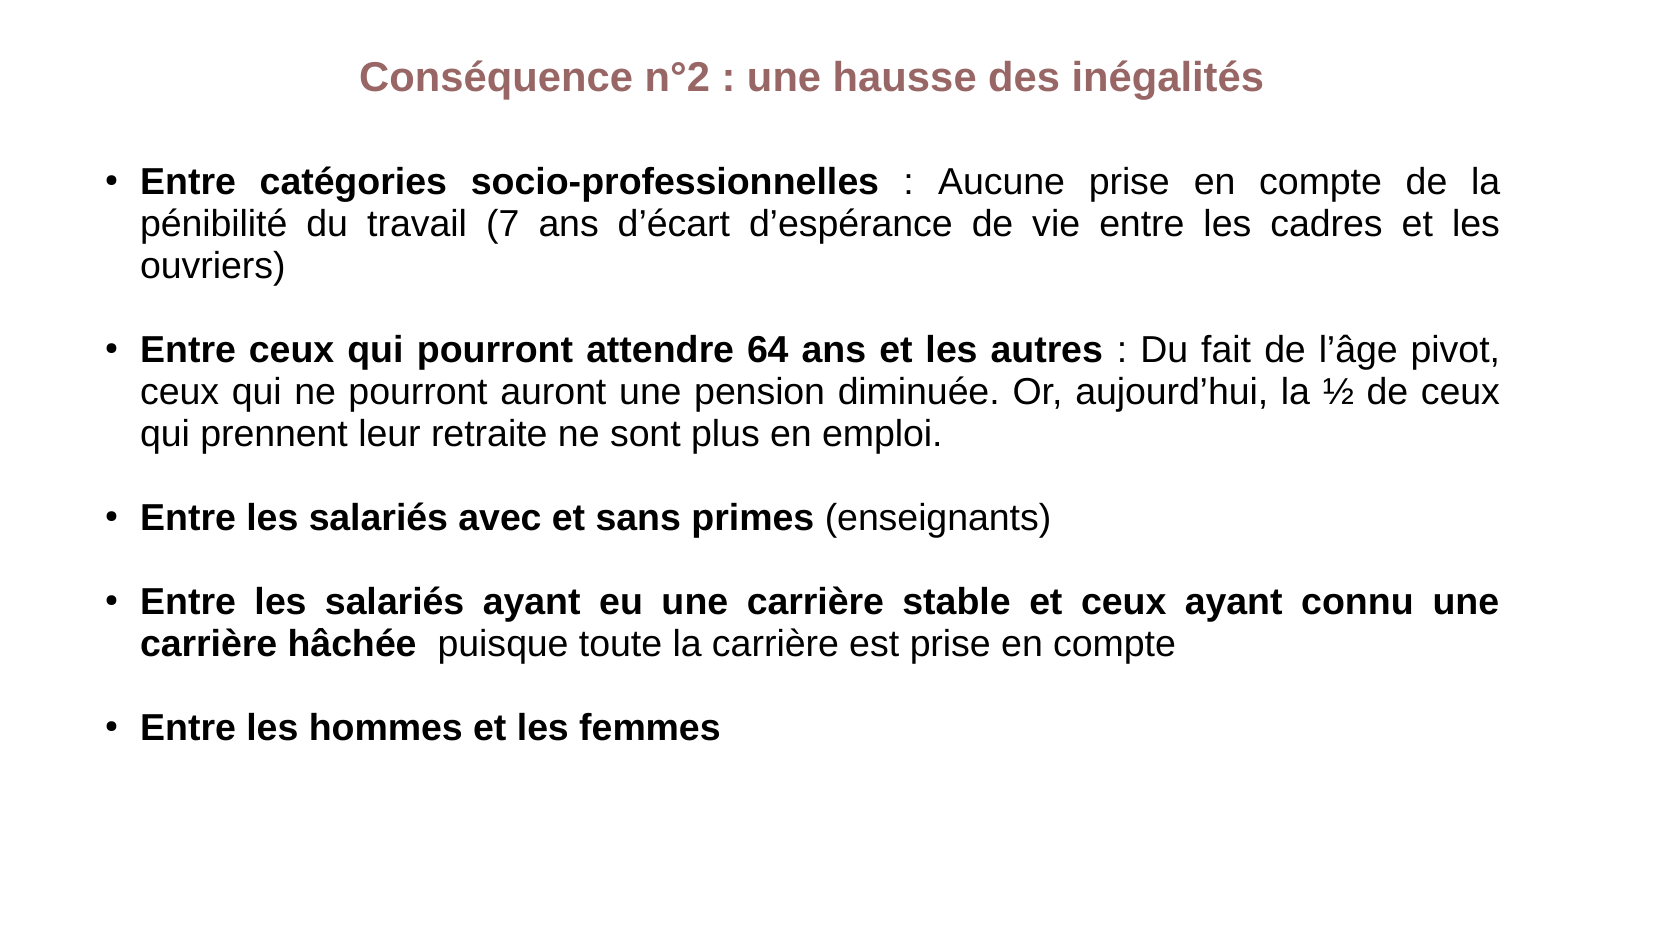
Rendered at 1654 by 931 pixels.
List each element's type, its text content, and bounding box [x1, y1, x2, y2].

title Conséquence n°2 : une hausse des inégalités [0, 30, 1636, 124]
text_box Entre catégories socio-professionnelles : Aucune prise en compte de la pénibilité du travail (7 ans d’écart d’espérance de vie entre les cadres et les ouvriers) Entre ceux qui pourront attendre 64 ans et les autres : Du fait de l’âge pivot, ceux qui ne pourront auront une pension diminuée. Or, aujourd’hui, la ½ de ceux qui prennent leur retraite ne sont plus en emploi. Entre les salariés avec et sans primes (enseignants) Entre les salariés ayant eu une carrière stable et ceux ayant connu une carrière hâchée puisque toute la carrière est prise en compte Entre les hommes et les femmes [90, 39, 1516, 841]
